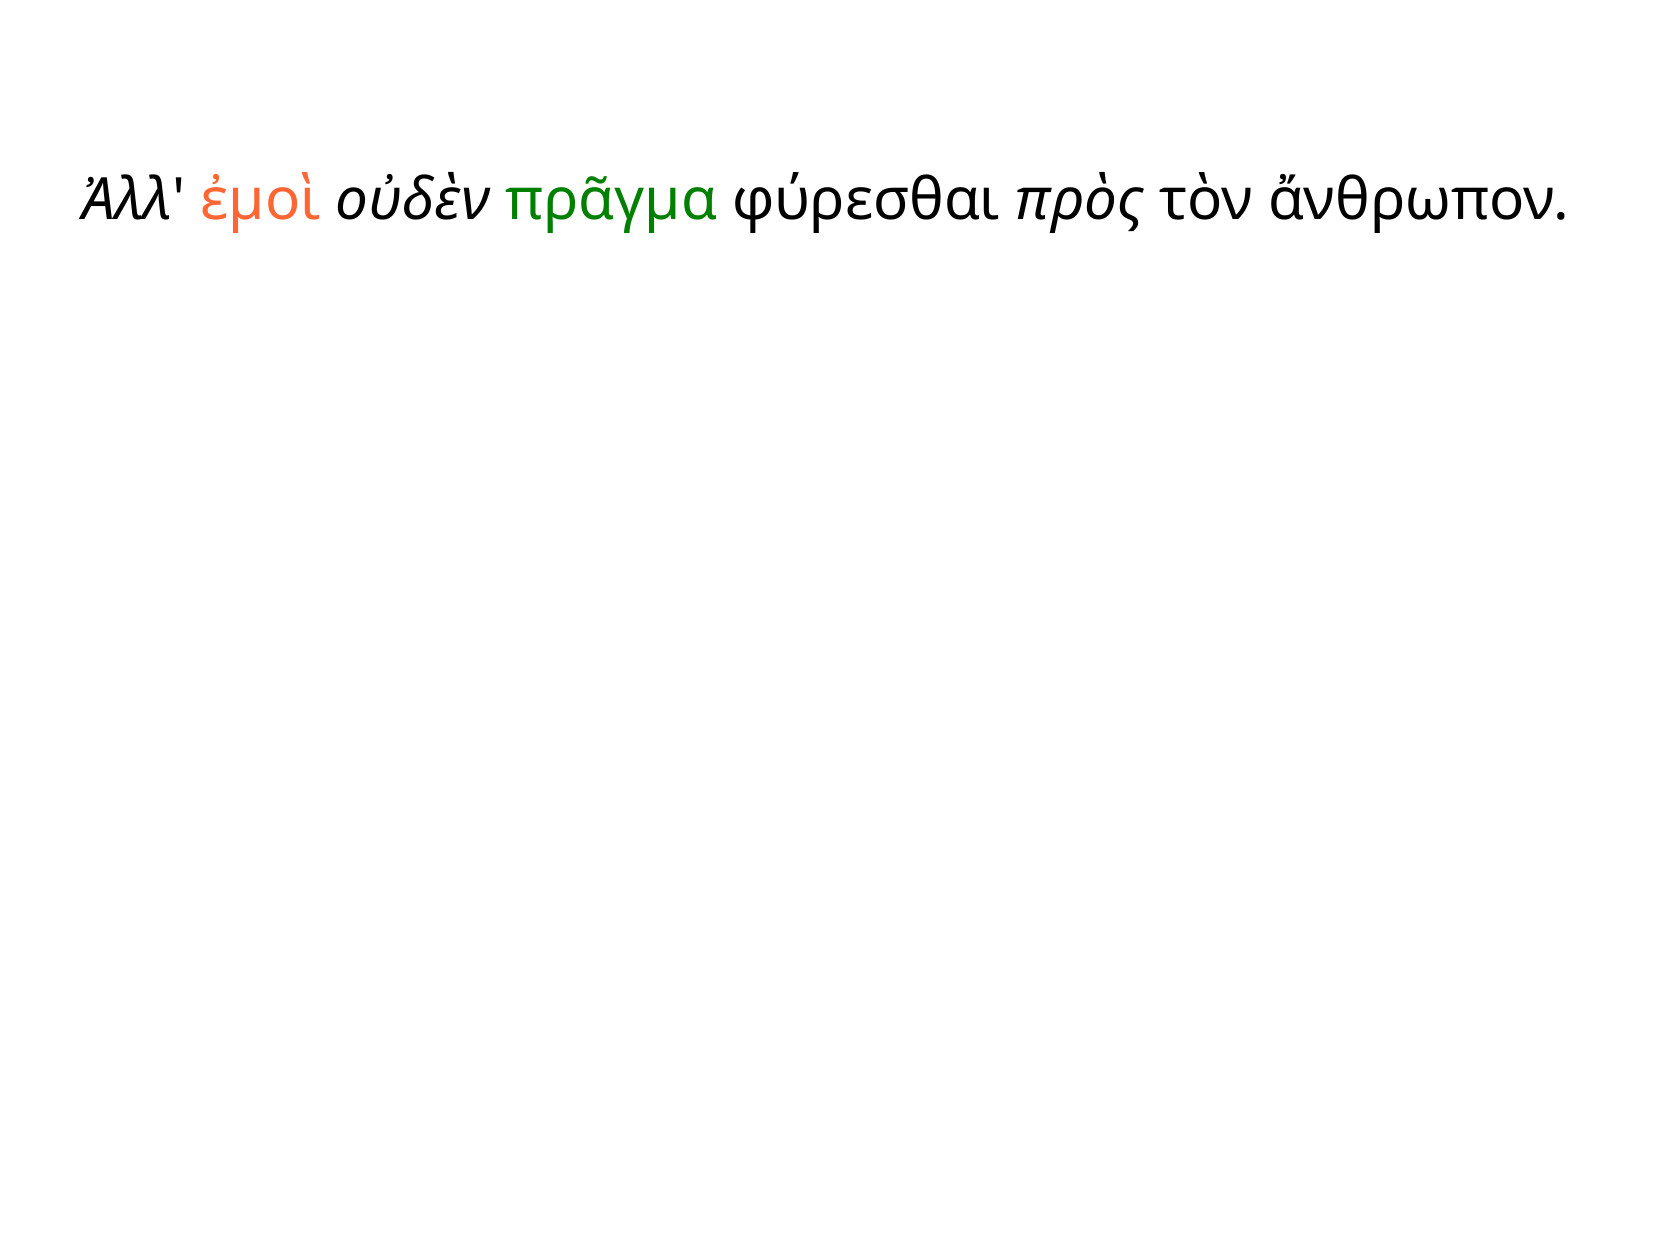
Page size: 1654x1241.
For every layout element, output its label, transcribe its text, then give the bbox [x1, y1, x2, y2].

list Ἀλλ' ἐμοὶ οὐδὲν πρᾶγμα φύρεσθαι πρὸς τὸν ἄνθρωπον. [82, 118, 1571, 1241]
